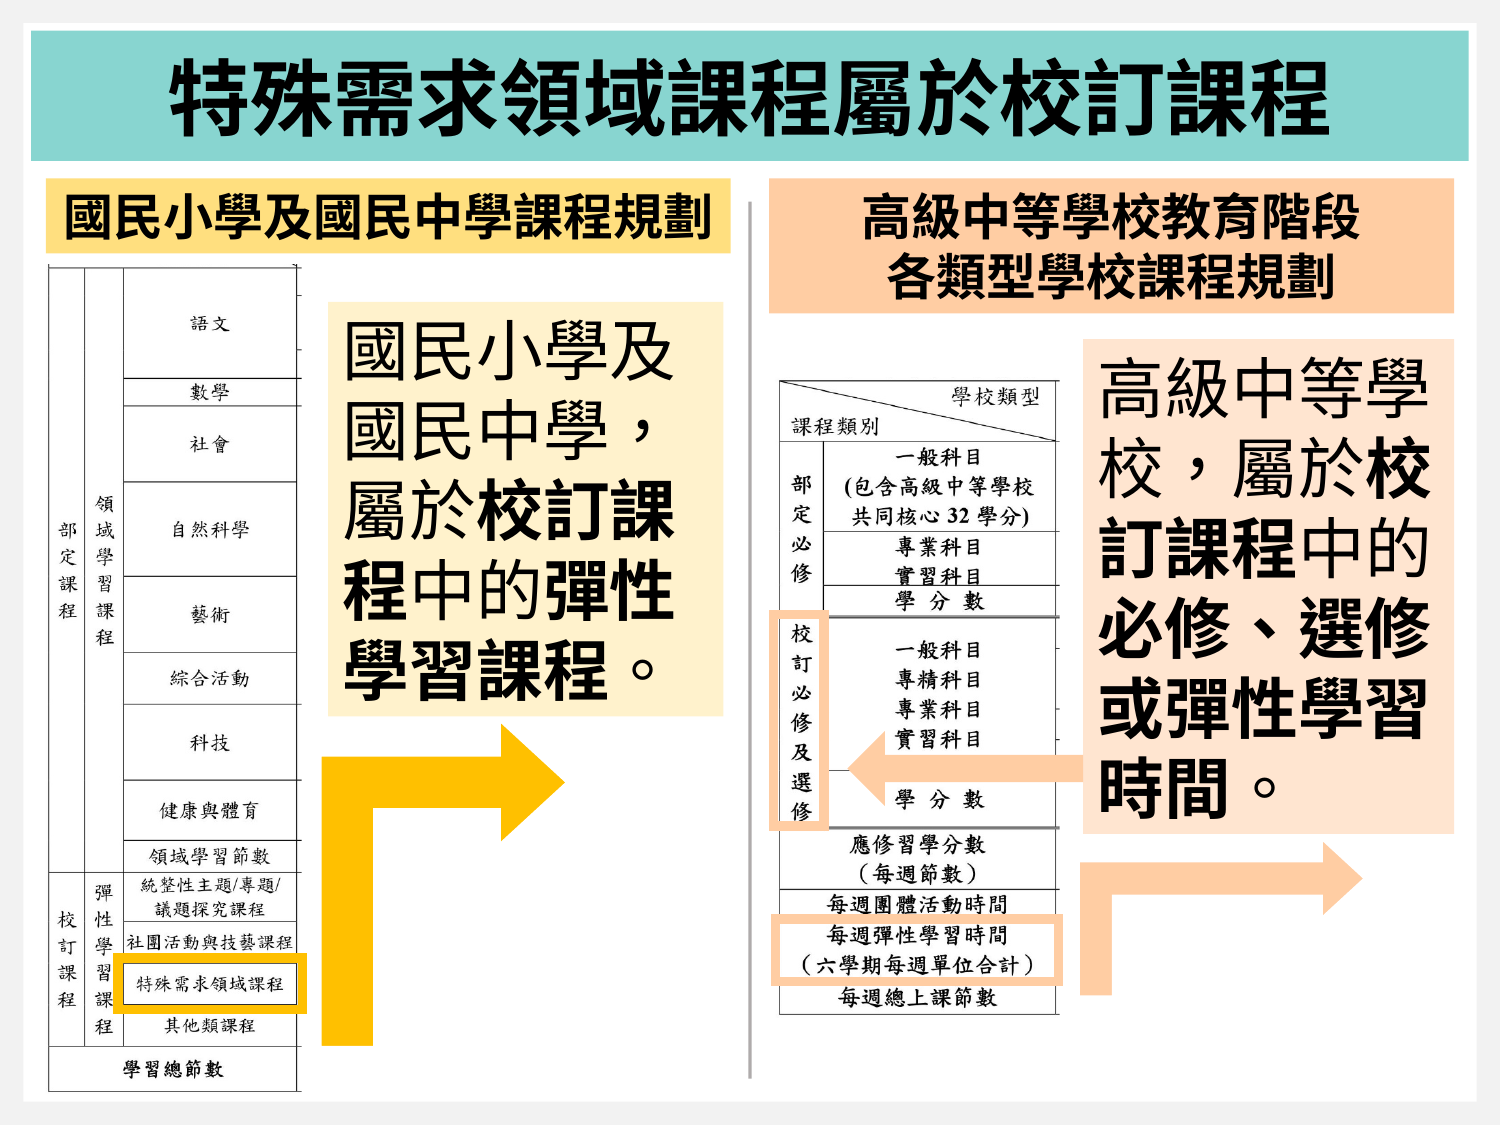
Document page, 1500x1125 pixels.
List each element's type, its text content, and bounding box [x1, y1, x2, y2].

picture [778, 619, 819, 821]
text_box [1078, 839, 1365, 997]
text_box 國民小學及國民中學課程規劃 [45, 178, 731, 254]
picture [780, 924, 1054, 977]
picture [123, 963, 298, 1005]
picture [45, 264, 302, 1095]
text_box 國民小學及國民中學，屬於校訂課程中的彈性學習課程。 [328, 301, 724, 717]
picture [773, 986, 1060, 1020]
text_box [320, 720, 567, 1047]
text_box 高級中等學校教育階段 各類型學校課程規劃 [769, 178, 1455, 314]
picture [773, 377, 1060, 914]
text_box 高級中等學校，屬於校訂課程中的必修、選修或彈性學習時間。 [1083, 339, 1455, 834]
text_box [847, 731, 1084, 807]
text_box 特殊需求領域課程屬於校訂課程 [31, 30, 1469, 161]
